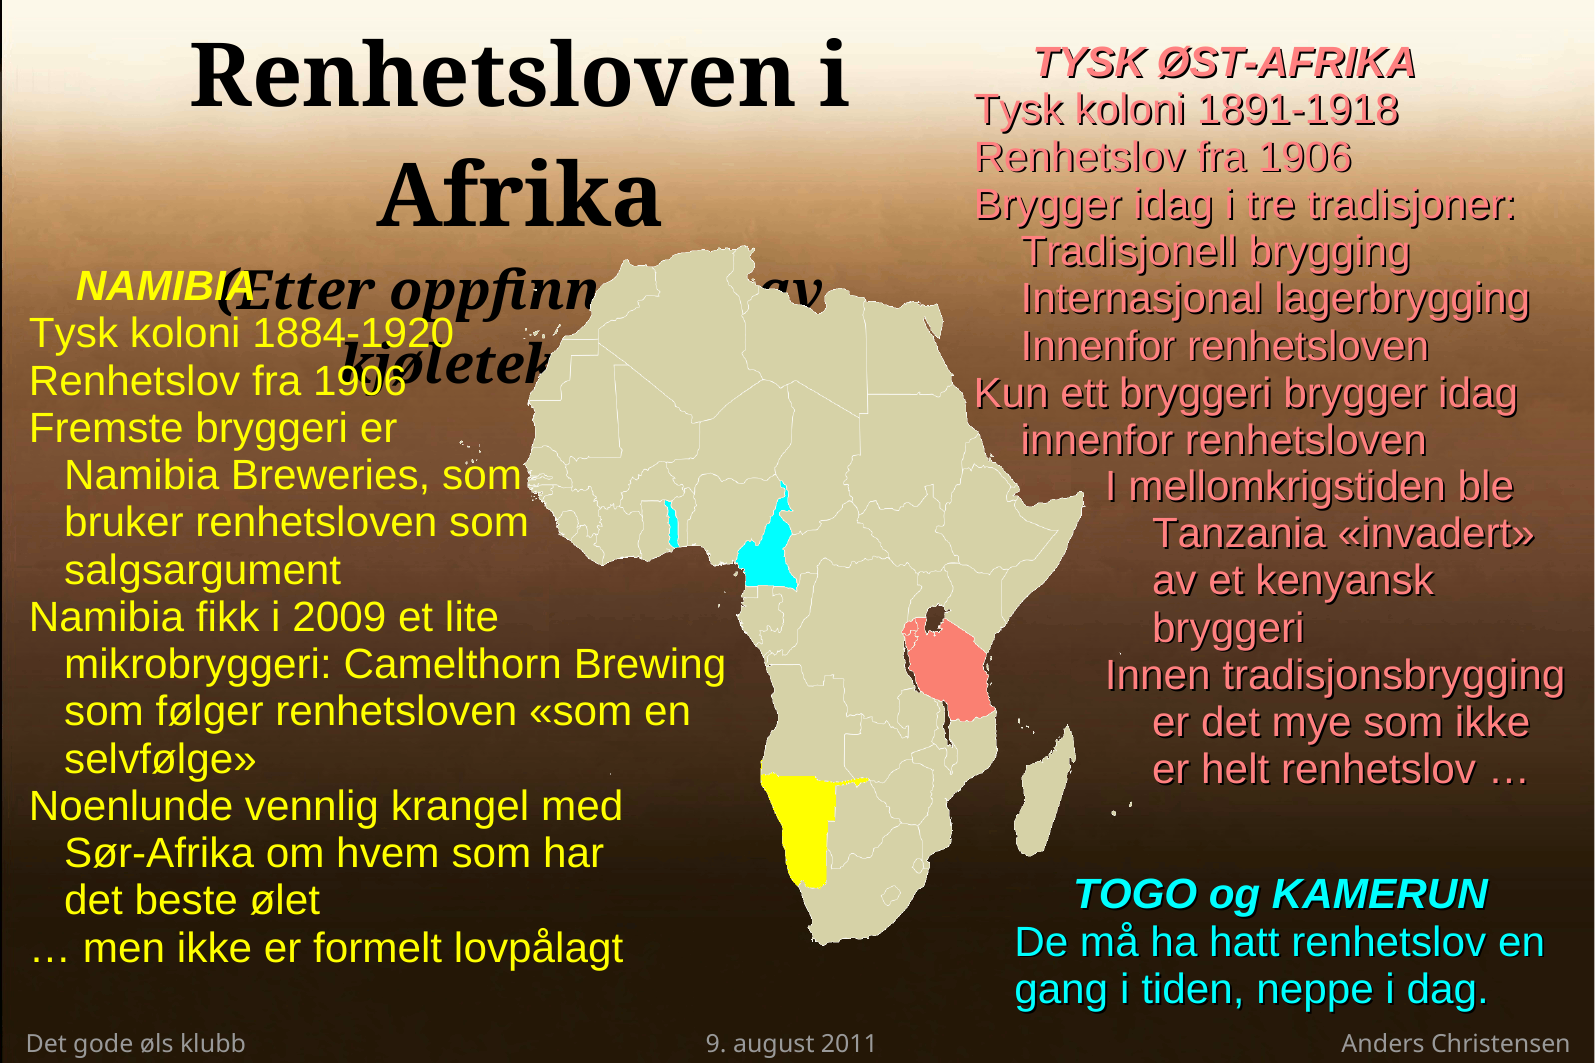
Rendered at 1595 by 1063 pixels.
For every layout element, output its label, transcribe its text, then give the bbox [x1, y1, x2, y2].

picture [0, 0, 1595, 1063]
text_box NAMIBIA Tysk koloni 1884-1920 Renhetslov fra 1906 Fremste bryggeri er Namibia Breweries, som bruker renhetsloven som salgsargument Namibia fikk i 2009 et lite mikrobryggeri: Camelthorn Brewing som følger renhetsloven «som en selvfølge» Noenlunde vennlig krangel med Sør-Afrika om hvem som har det beste ølet … men ikke er formelt lovpålagt [14, 255, 761, 1019]
text_box TOGO og KAMERUN De må ha hatt renhetslov en gang i tiden, neppe i dag. [999, 863, 1595, 1063]
text_box TYSK ØST-AFRIKA Tysk koloni 1891-1918 Renhetslov fra 1906 Brygger idag i tre tradisjoner: Tradisjonell brygging Internasjonal lagerbrygging Innenfor renhetsloven Kun ett bryggeri brygger idag innenfor renhetsloven [958, 30, 1569, 454]
text_box I mellomkrigstiden ble Tanzania «invadert» av et kenyansk bryggeri Innen tradisjonsbrygging er det mye som ikke er helt renhetslov … [1134, 454, 1595, 801]
title Renhetsloven i Afrika (Etter oppfinnelsen av kjøleteknikk) [79, 11, 961, 251]
